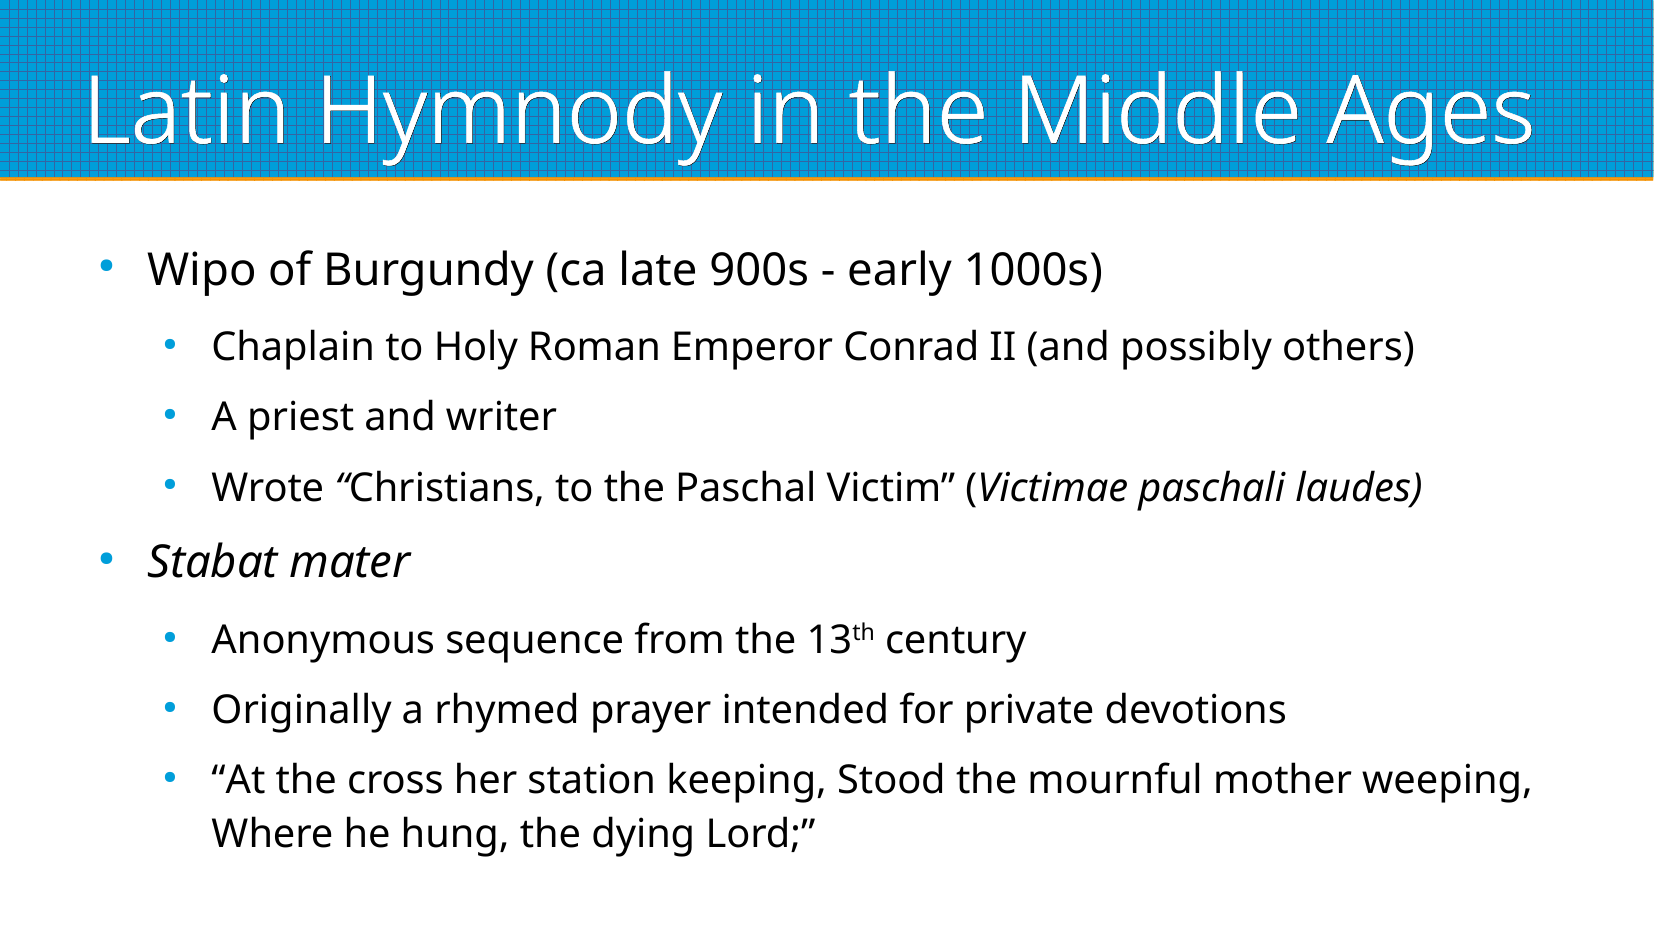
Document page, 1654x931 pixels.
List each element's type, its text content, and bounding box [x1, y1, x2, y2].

list Wipo of Burgundy (ca late 900s - early 1000s) Chaplain to Holy Roman Emperor Conrad II (and possibly others) A priest and writer Wrote “Christians, to the Paschal Victim” (Victimae paschali laudes) Stabat mater Anonymous sequence from the 13th century Originally a rhymed prayer intended for private devotions “At the cross her station keeping, Stood the mournful mother weeping, Where he hung, the dying Lord;” [82, 236, 1613, 863]
title Latin Hymnody in the Middle Ages [82, 14, 1571, 171]
